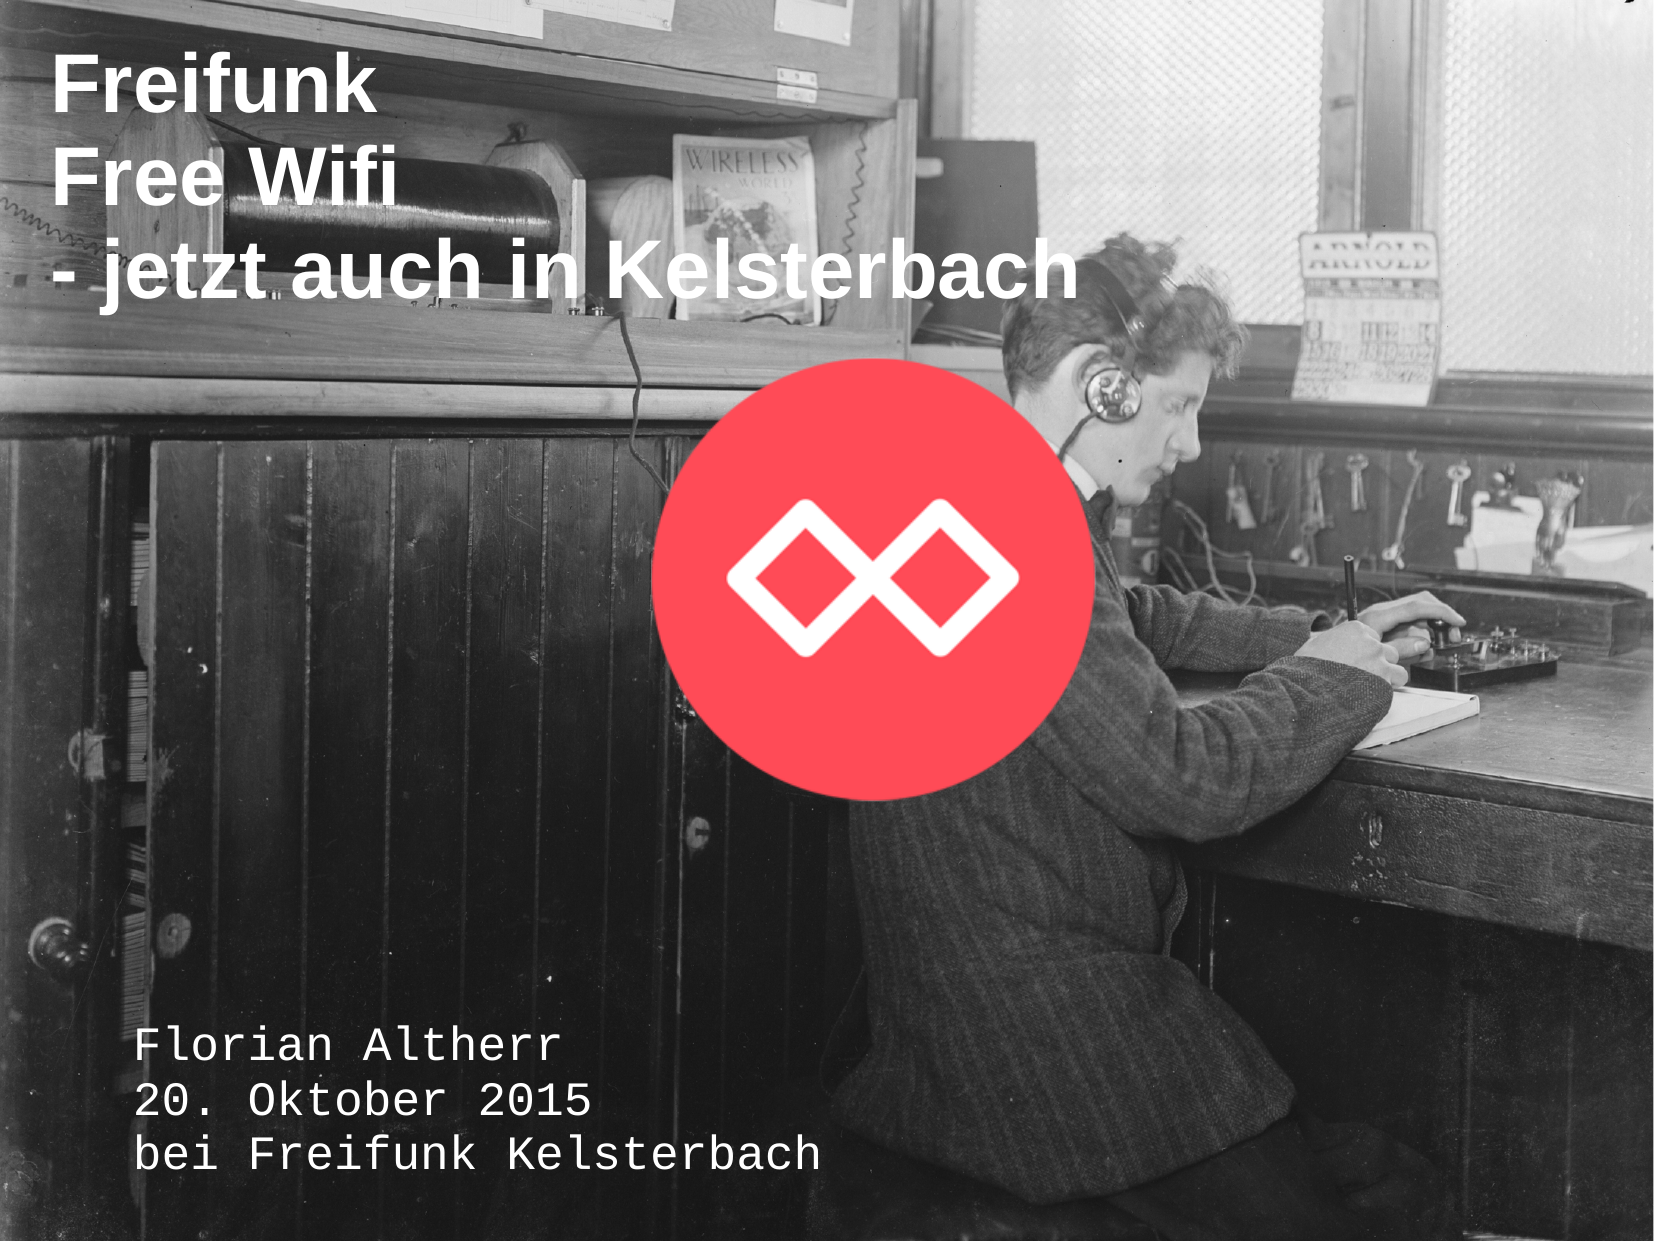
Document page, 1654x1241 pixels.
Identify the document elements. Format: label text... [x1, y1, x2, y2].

text_box Freifunk Free Wifi - jetzt auch in Kelsterbach [35, 29, 1097, 324]
picture [0, 0, 1654, 1241]
text_box Florian Altherr 20. Oktober 2015 bei Freifunk Kelsterbach [118, 1013, 838, 1192]
